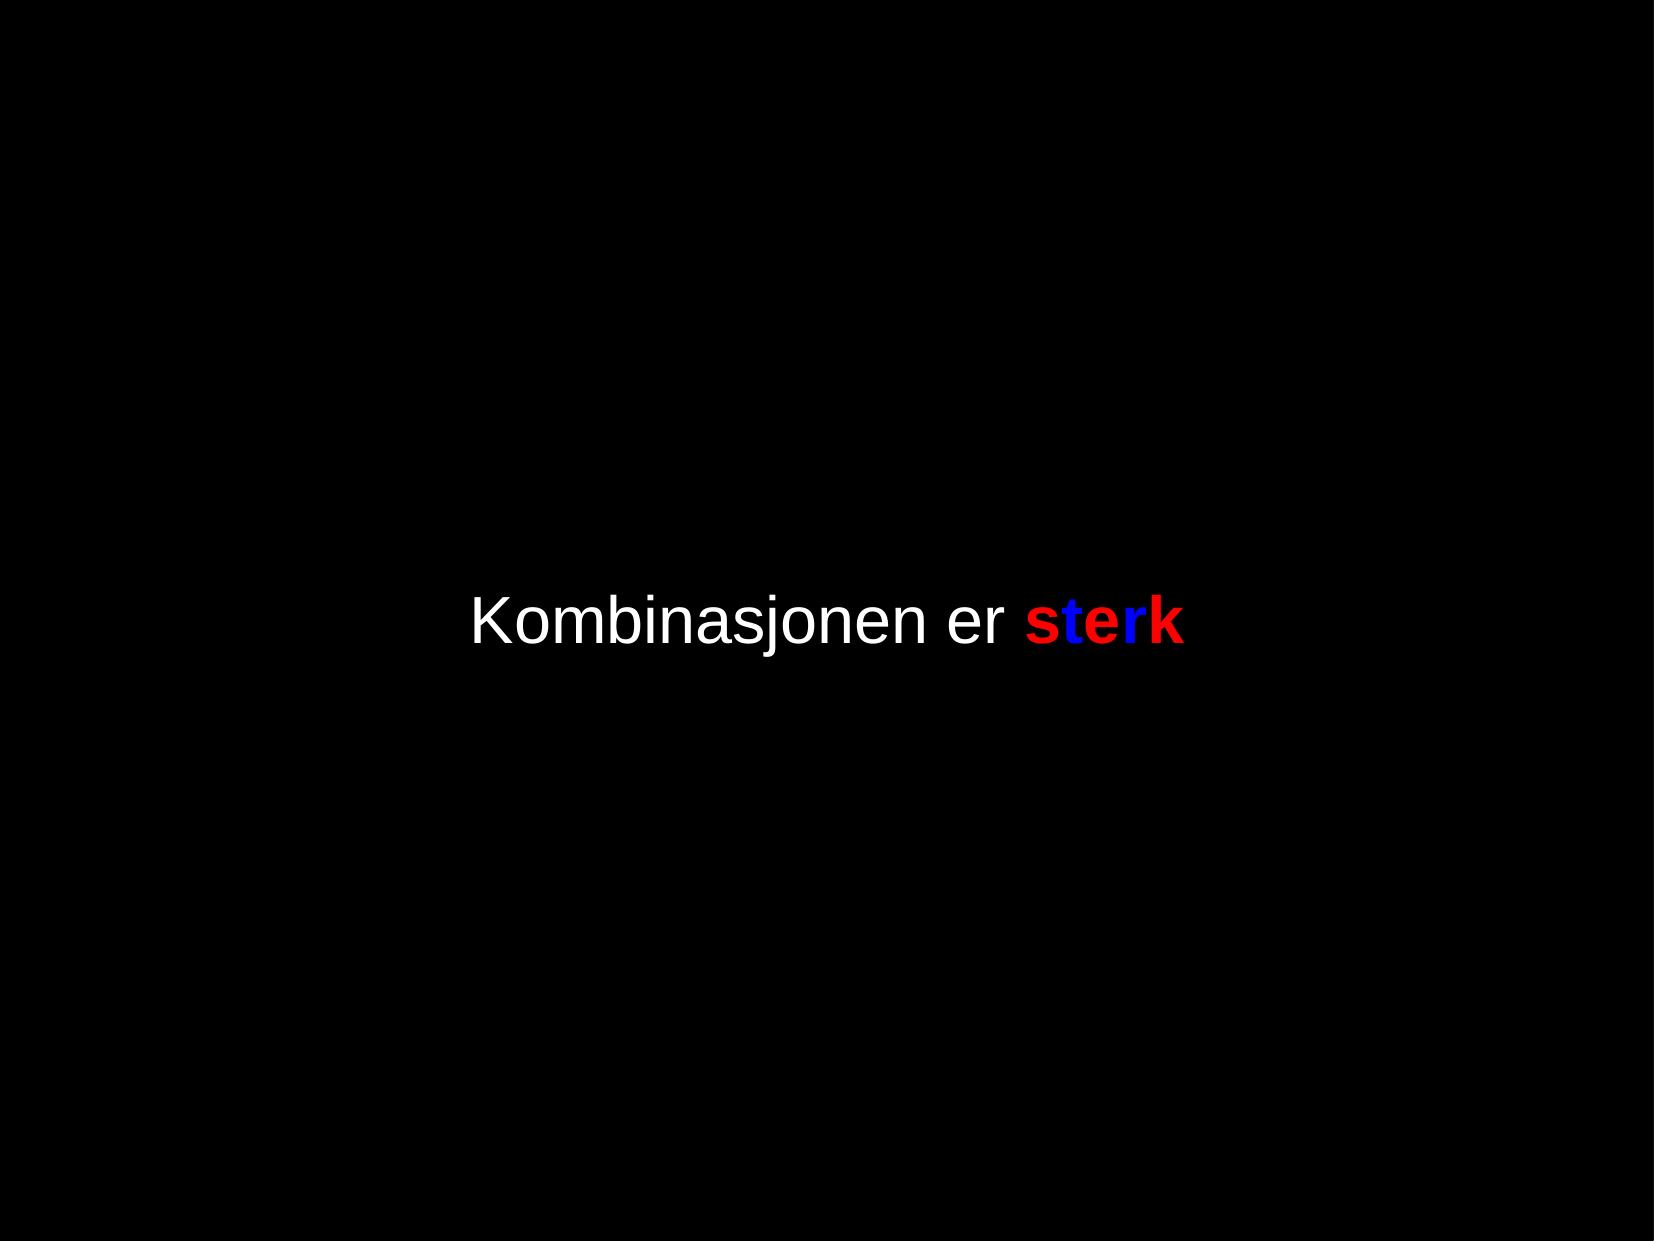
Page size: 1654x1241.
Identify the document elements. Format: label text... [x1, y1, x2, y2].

subtitle Kombinasjonen er sterk [82, 0, 1571, 1241]
